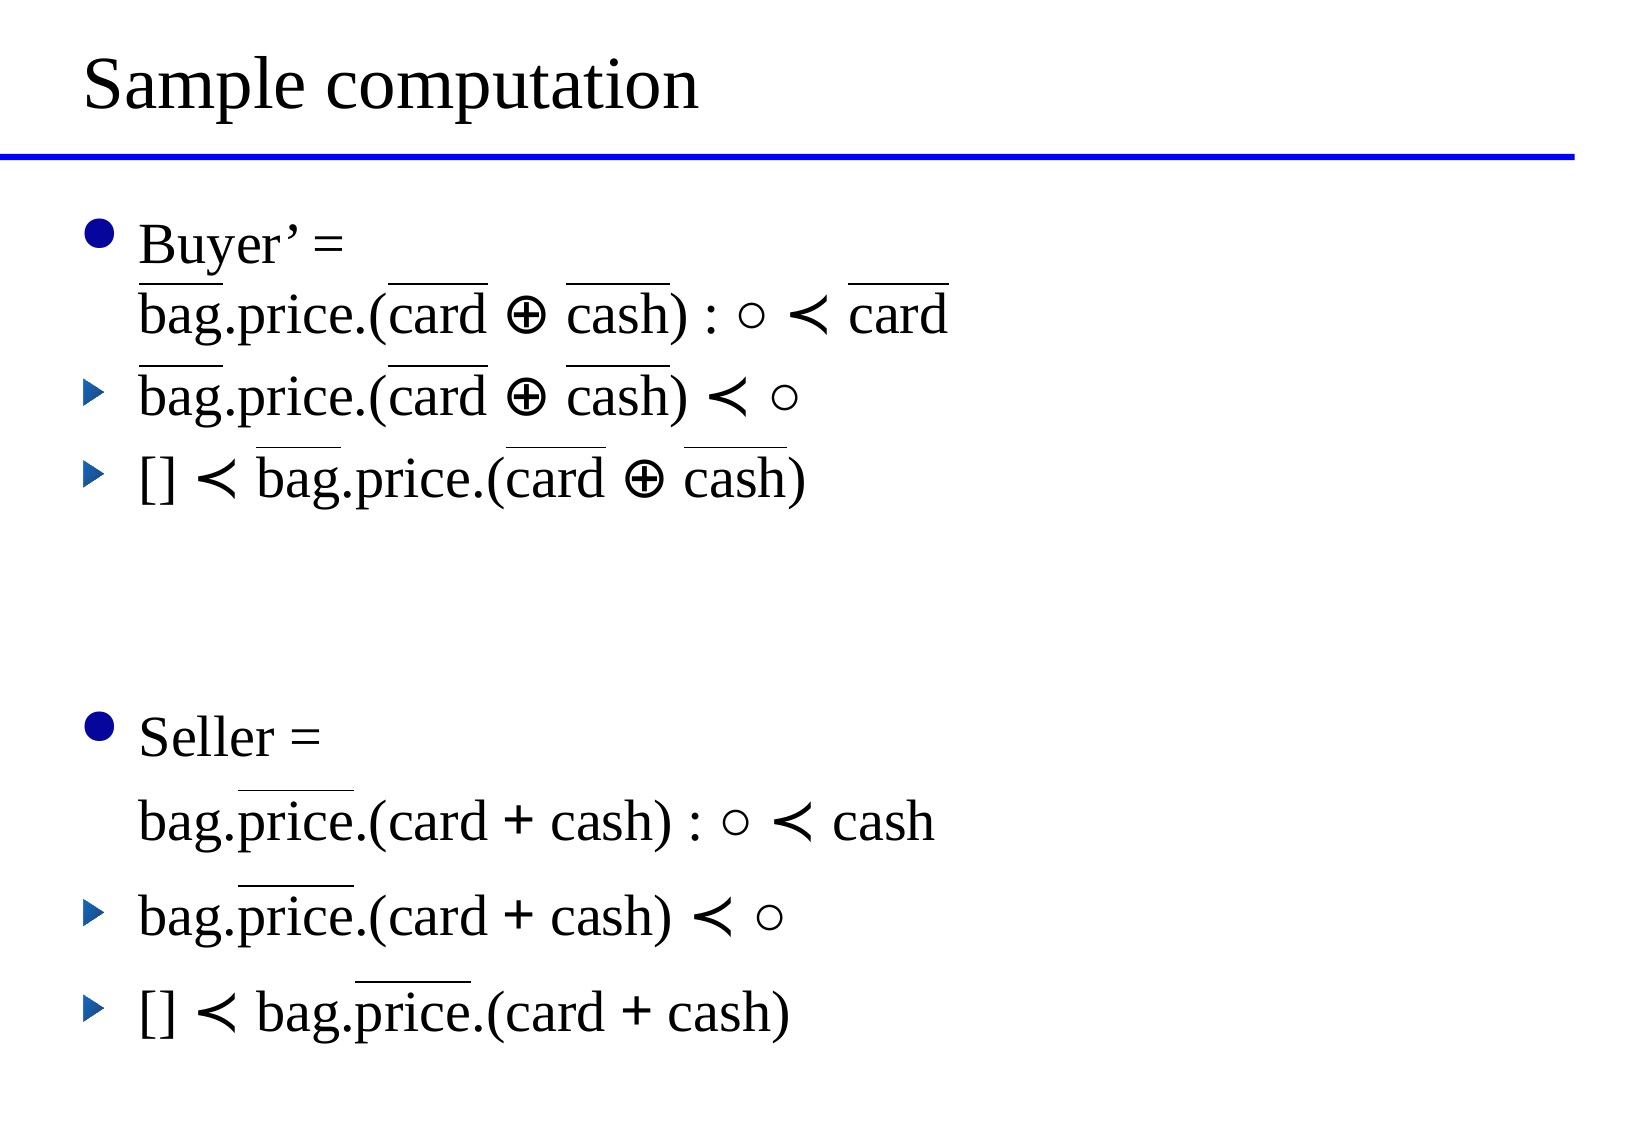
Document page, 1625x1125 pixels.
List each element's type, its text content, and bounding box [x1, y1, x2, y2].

title Sample computation [67, 27, 1544, 131]
list Buyer’ = bag.price.(card ⊕ cash) : ○ ≺ card bag.price.(card ⊕ cash) ≺ ○ [] ≺ bag.price.(card ⊕ cash) Seller = bag.price.(card + cash) : ○ ≺ cash bag.price.(card + cash) ≺ ○ [] ≺ bag.price.(card + cash) [67, 198, 1478, 1061]
